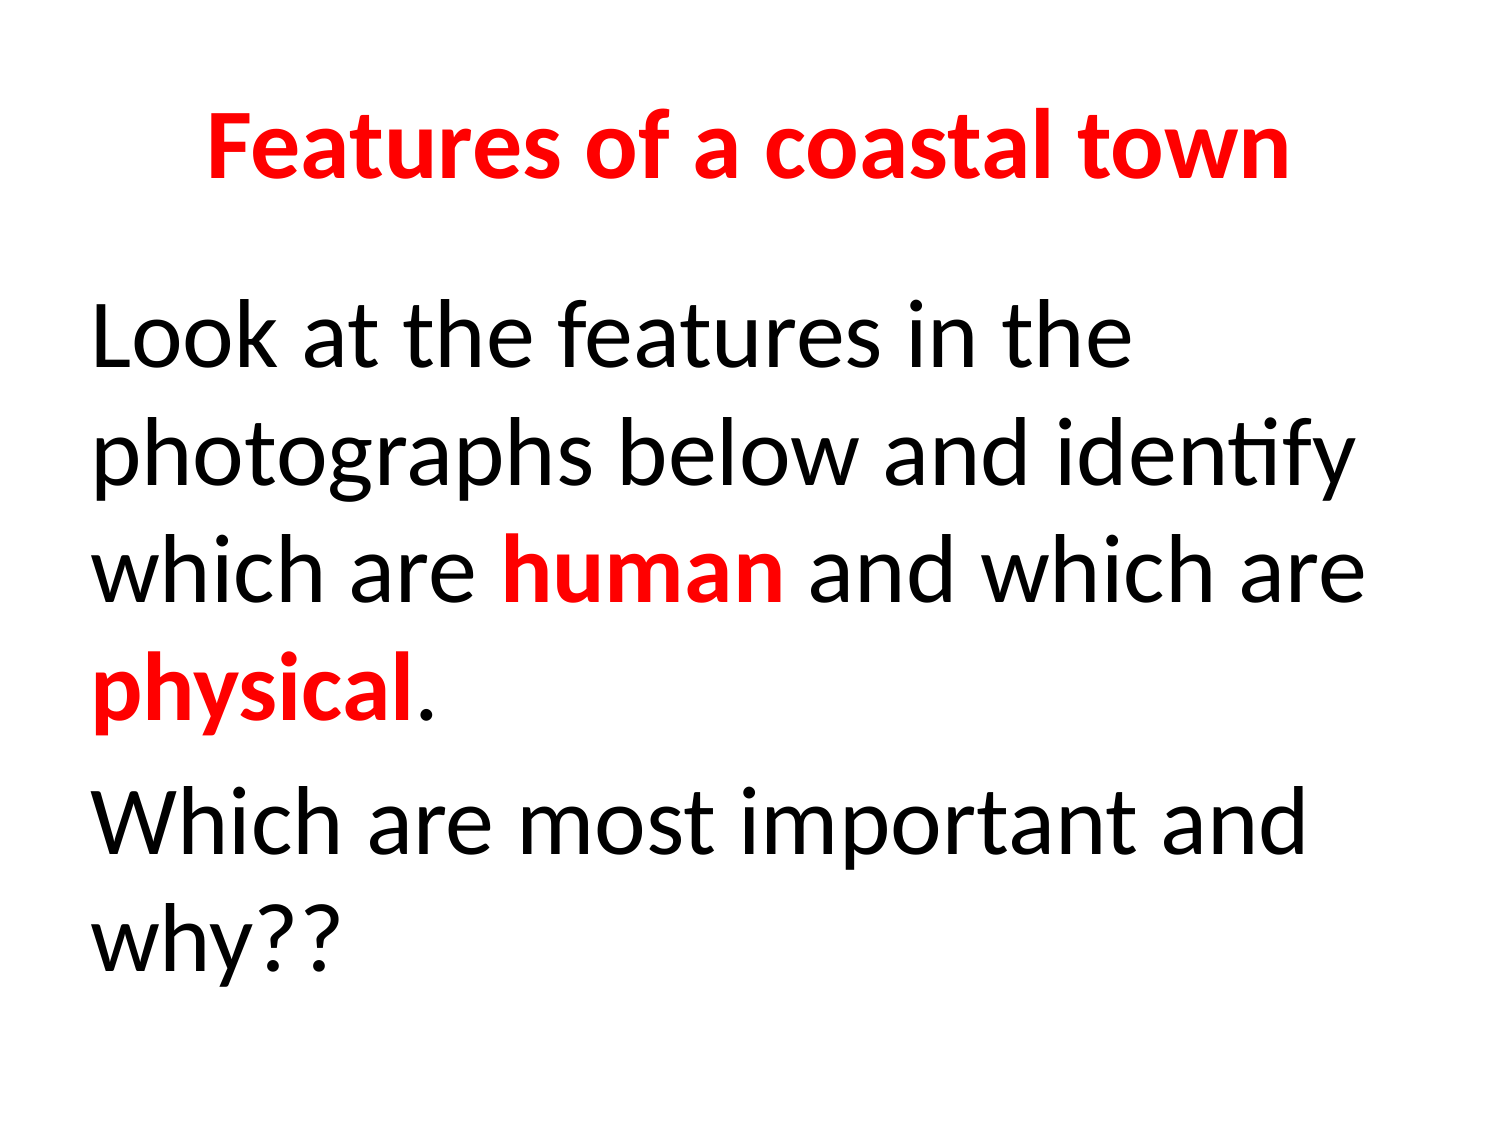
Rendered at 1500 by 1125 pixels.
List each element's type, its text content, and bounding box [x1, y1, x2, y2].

title Features of a coastal town [75, 45, 1426, 233]
list Look at the features in the photographs below and identify which are human and which are physical. Which are most important and why?? [75, 262, 1426, 1005]
